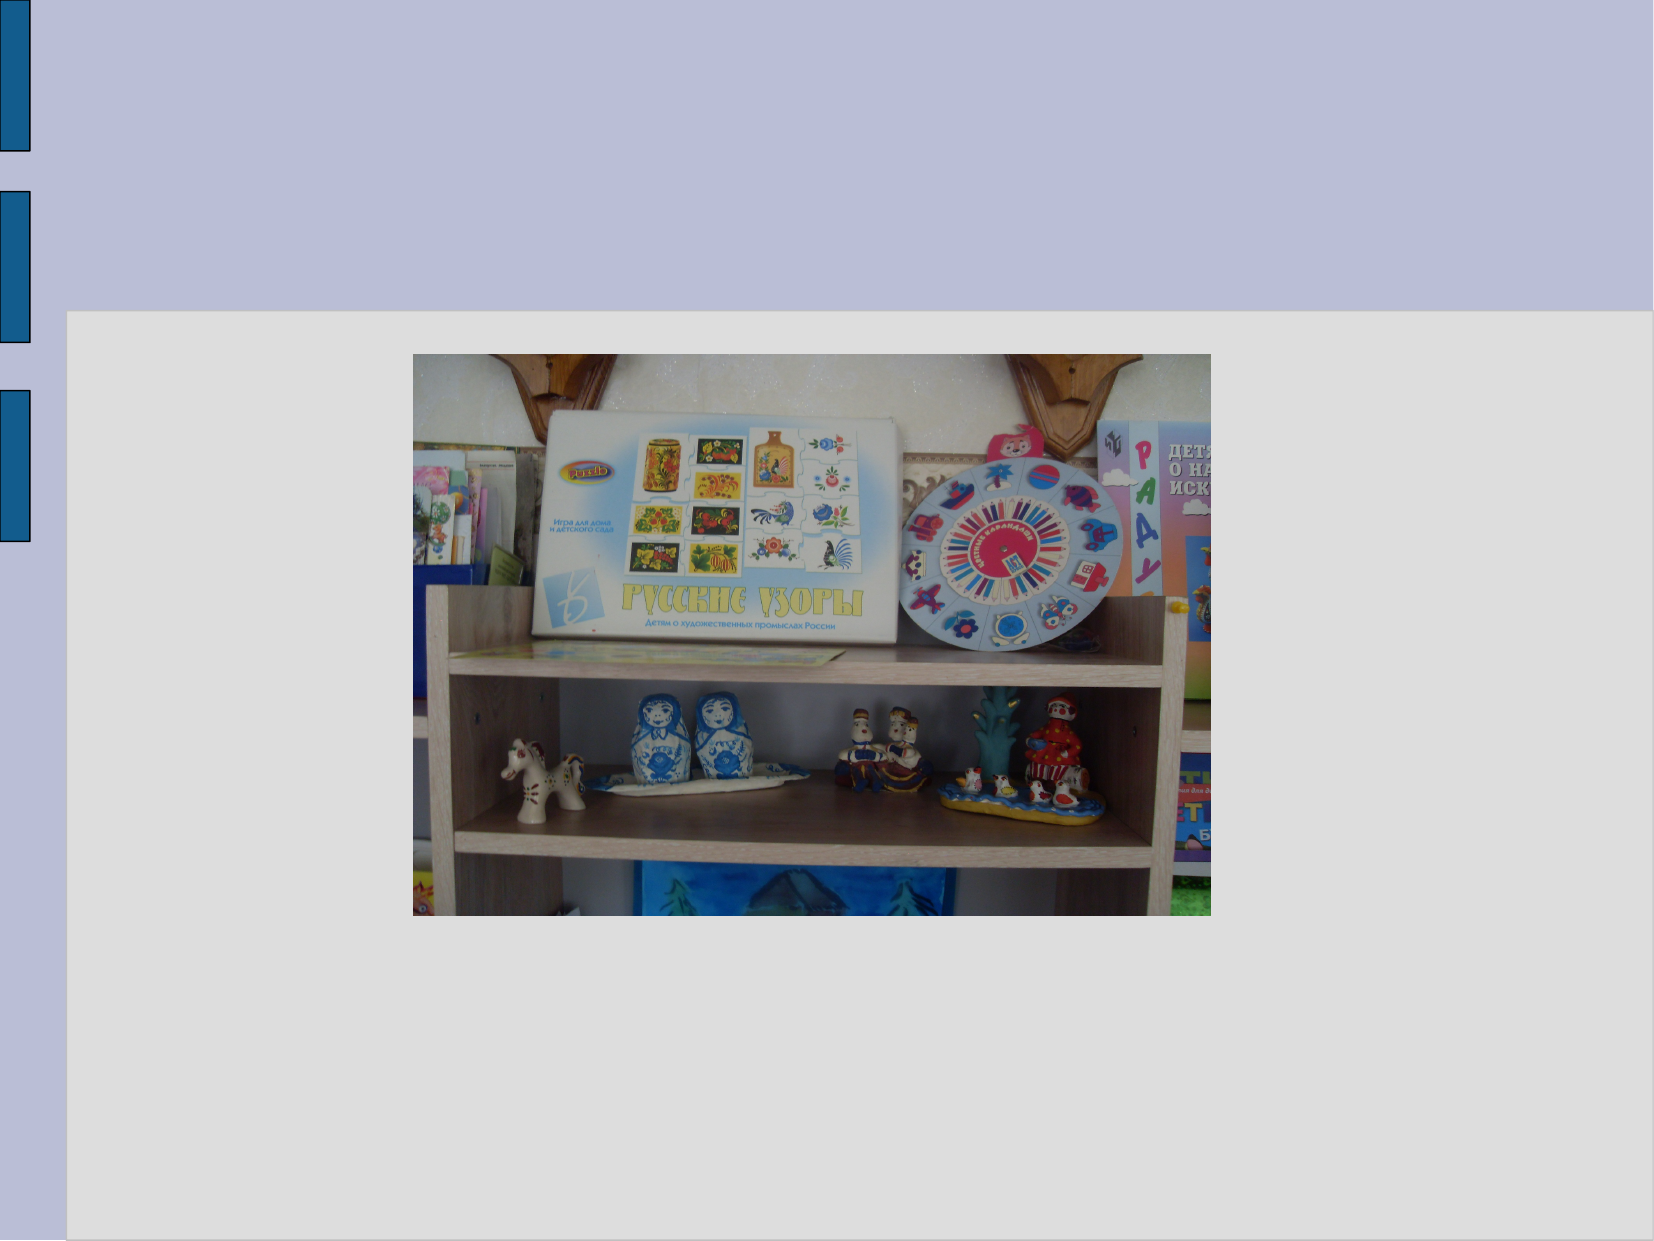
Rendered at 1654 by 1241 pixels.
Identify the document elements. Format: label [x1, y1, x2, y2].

picture [413, 354, 1211, 916]
